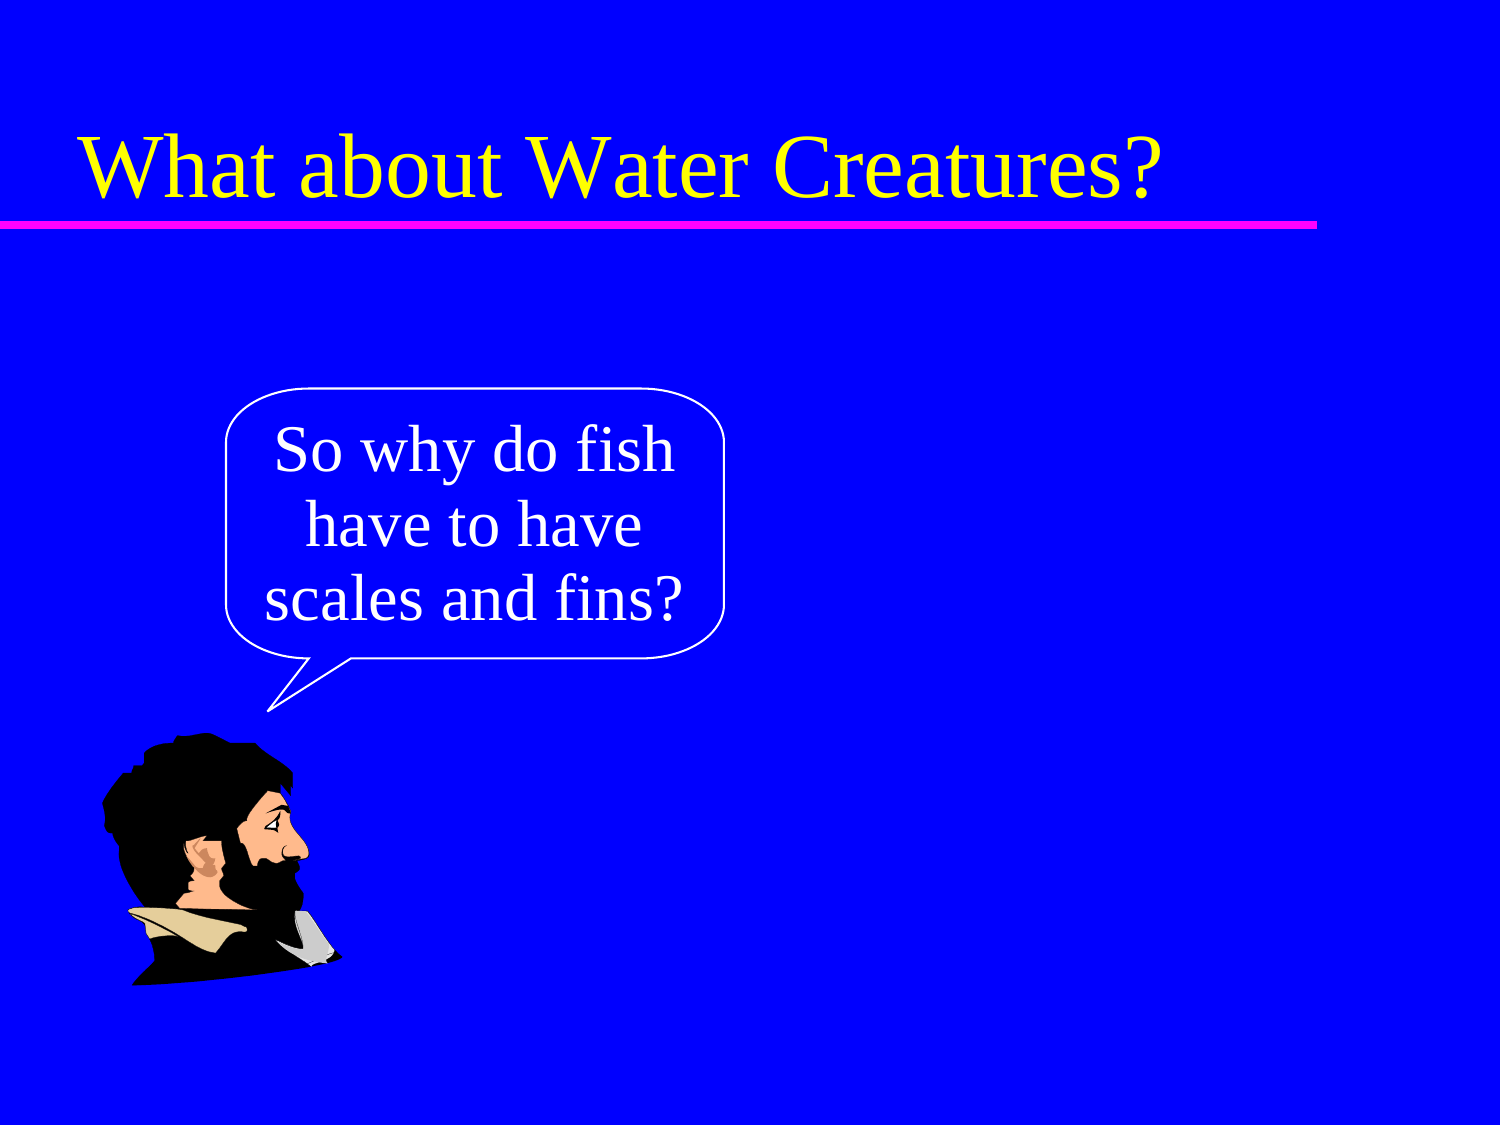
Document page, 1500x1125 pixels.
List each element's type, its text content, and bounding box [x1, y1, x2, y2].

text_box So why do fish have to have scales and fins? [226, 388, 724, 712]
title What about Water Creatures? [62, 43, 1363, 225]
chart [102, 733, 343, 987]
